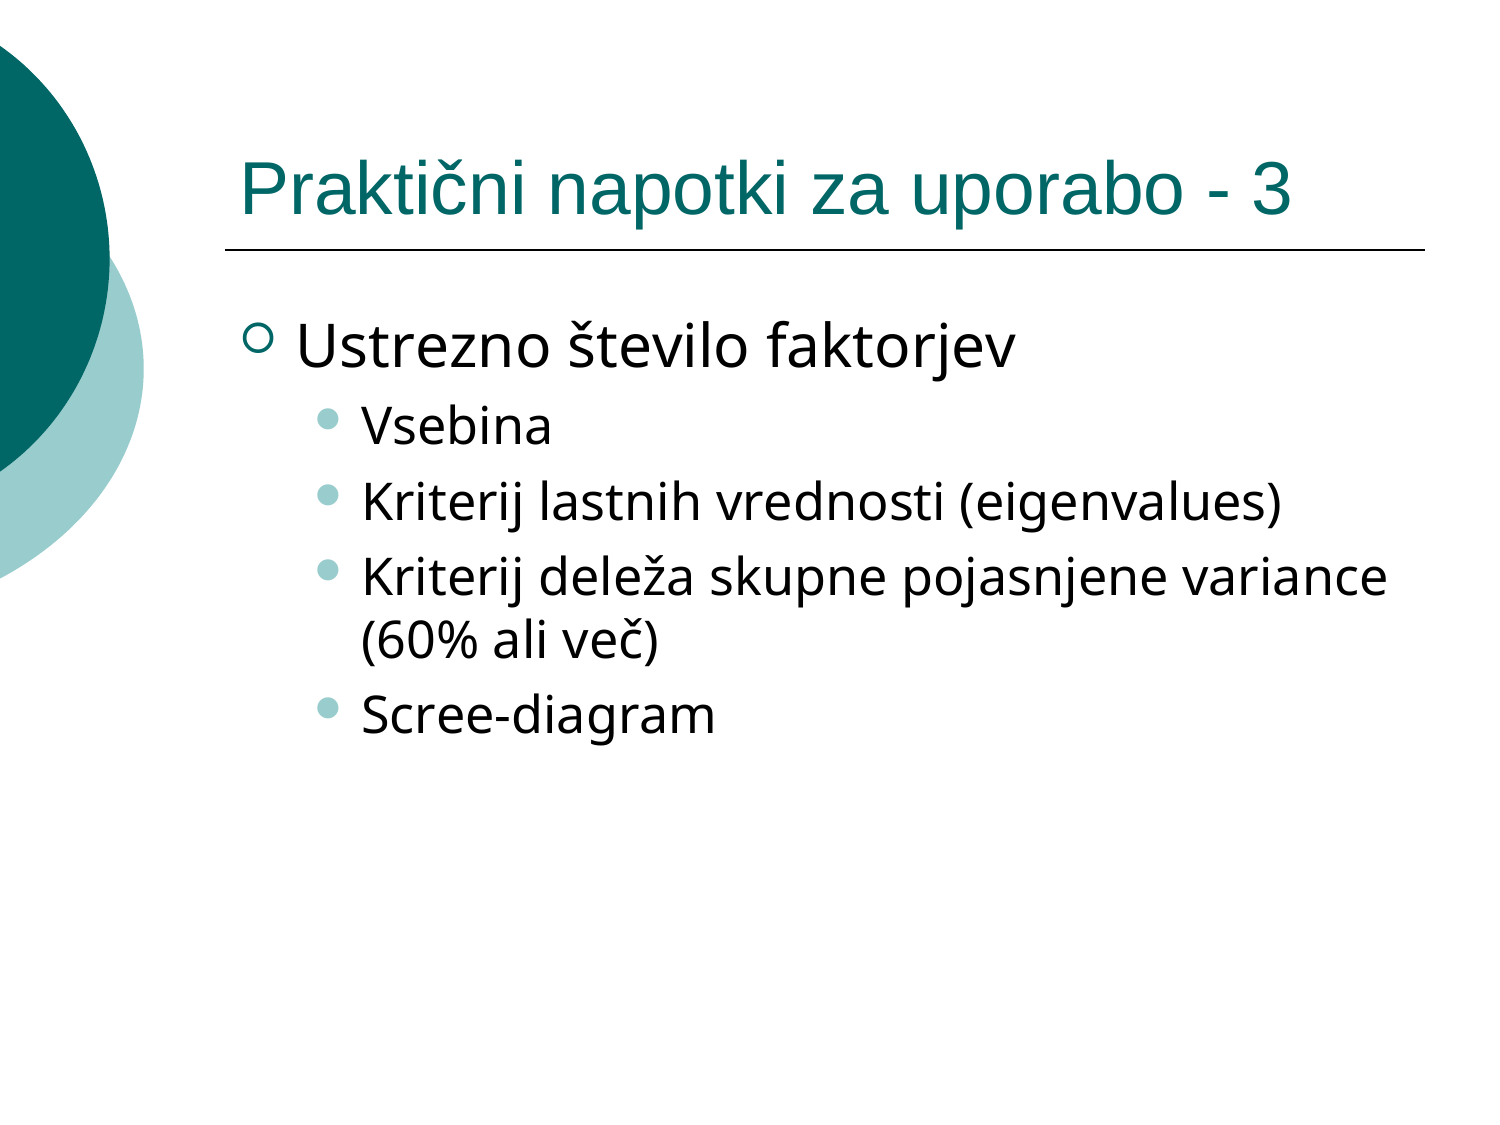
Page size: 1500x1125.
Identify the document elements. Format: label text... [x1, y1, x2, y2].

list Ustrezno število faktorjev Vsebina Kriterij lastnih vrednosti (eigenvalues) Kriterij deleža skupne pojasnjene variance (60% ali več) Scree-diagram [224, 299, 1425, 975]
title Praktični napotki za uporabo - 3 [224, 49, 1425, 237]
